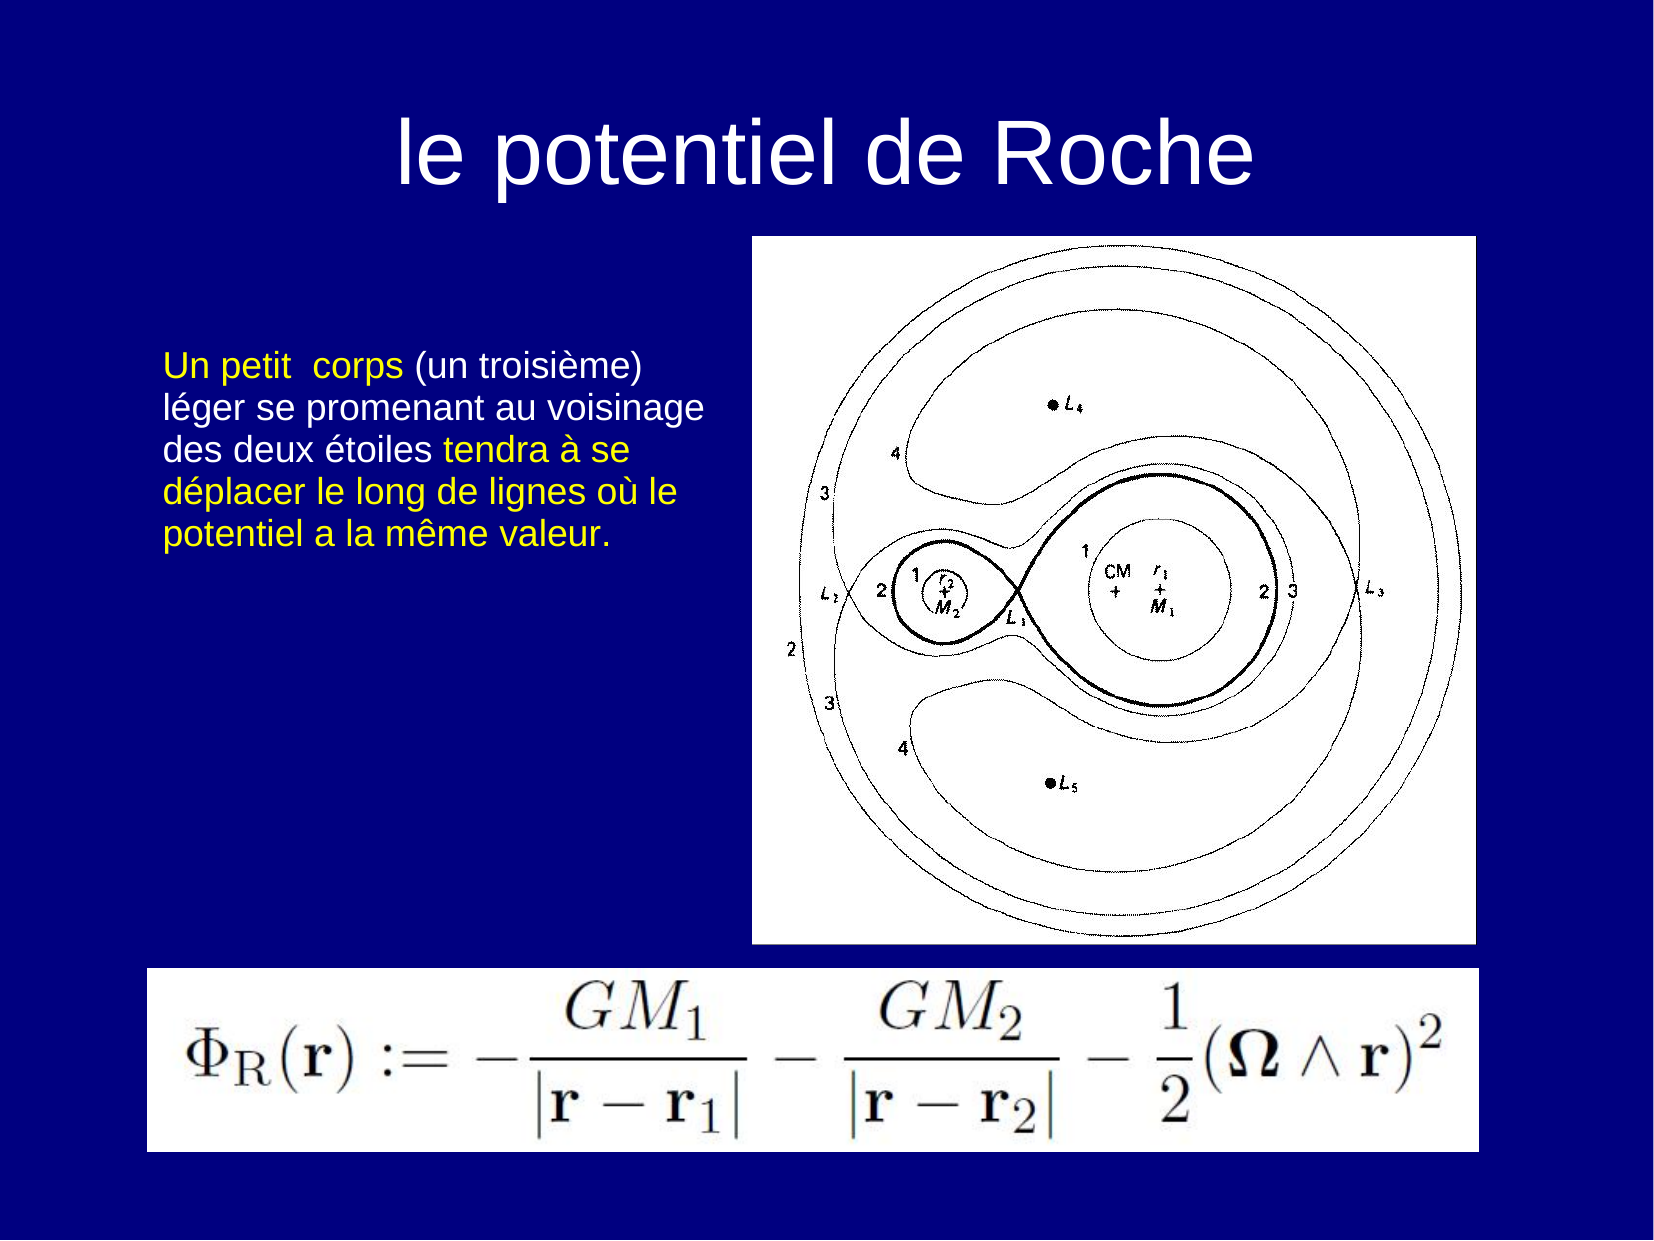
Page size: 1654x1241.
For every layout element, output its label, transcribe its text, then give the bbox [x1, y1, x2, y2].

picture [147, 968, 1479, 1152]
picture [752, 236, 1477, 945]
title le potentiel de Roche [82, 49, 1571, 257]
text_box Un petit corps (un troisième) léger se promenant au voisinage des deux étoiles tendra à se déplacer le long de lignes où le potentiel a la même valeur. [147, 295, 739, 816]
